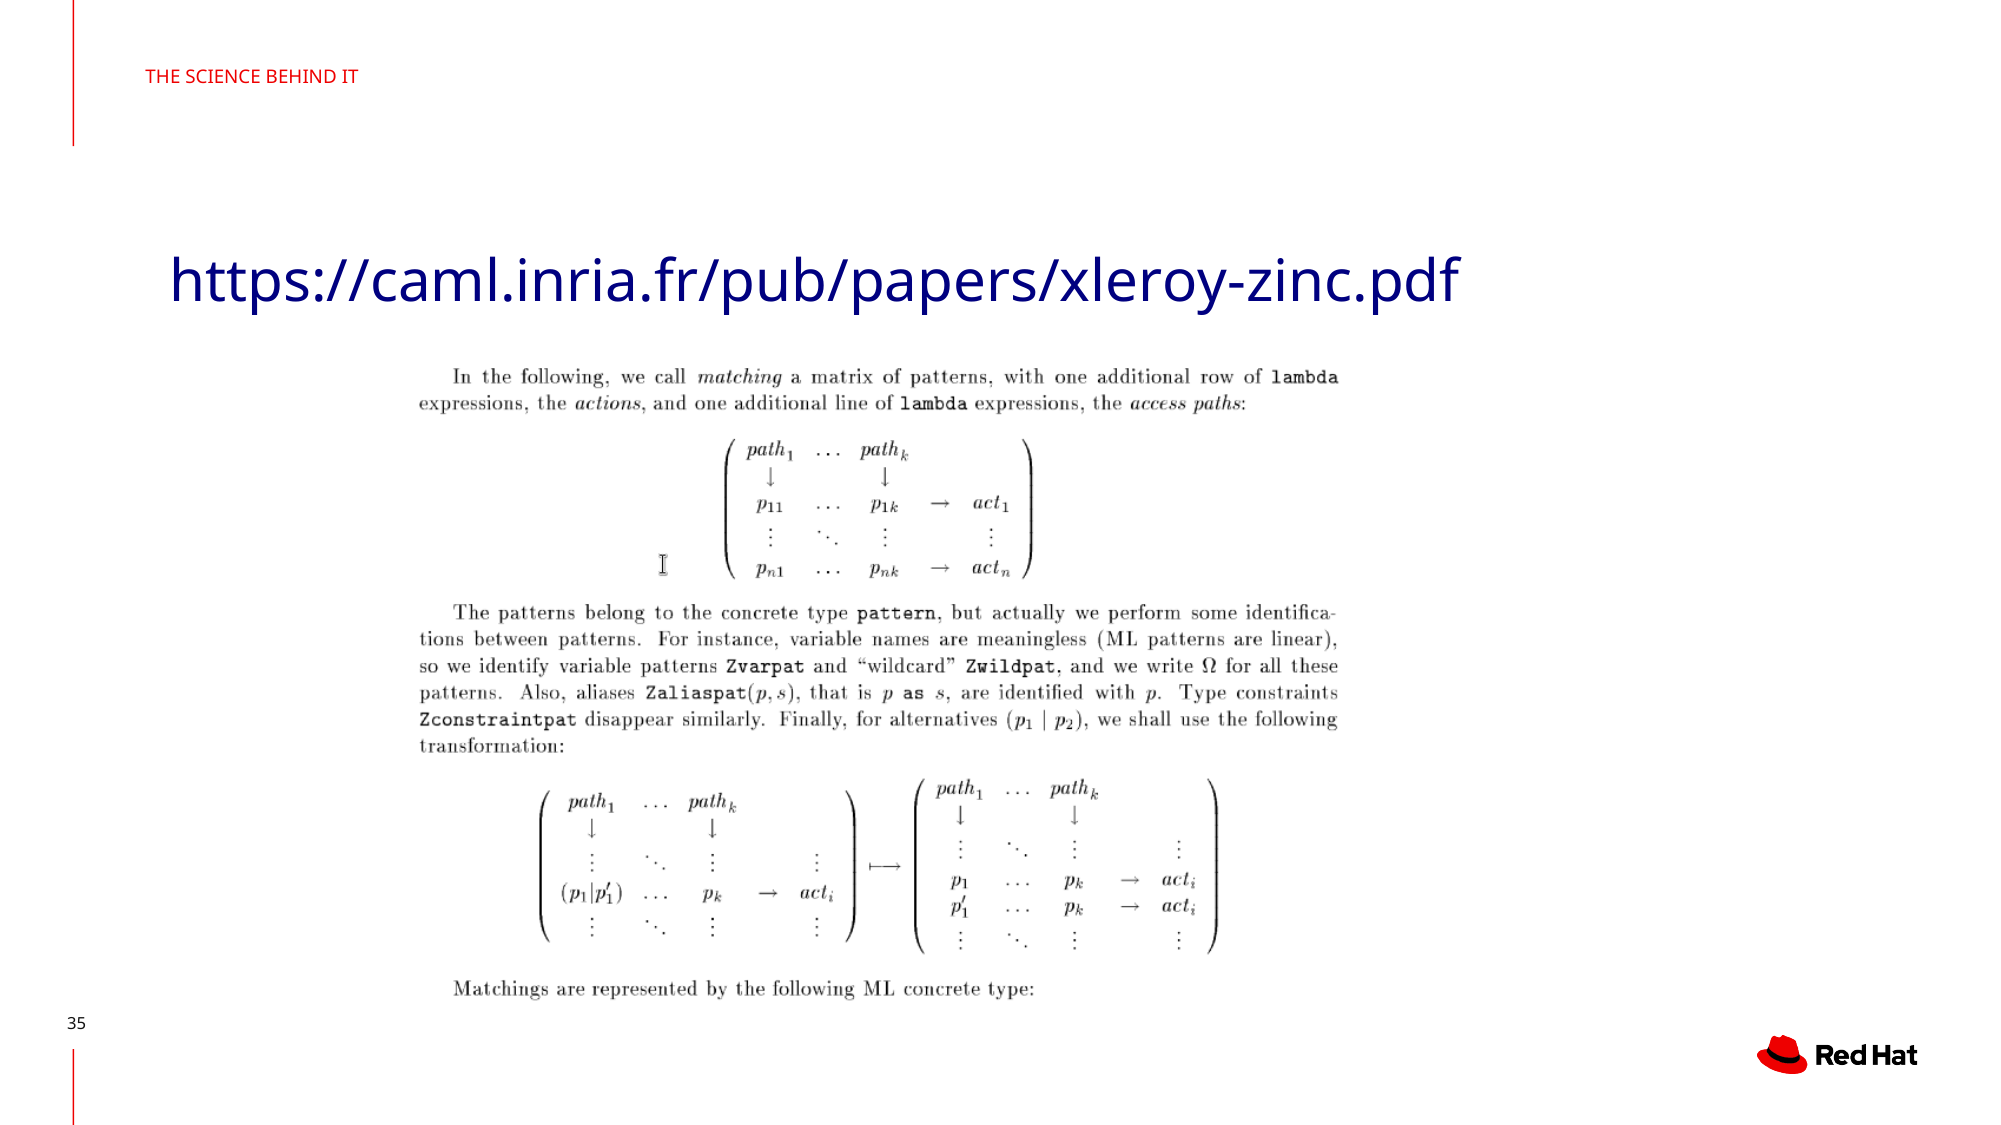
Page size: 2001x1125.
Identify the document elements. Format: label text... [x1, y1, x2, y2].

picture [1757, 1035, 1918, 1074]
picture [404, 360, 1362, 1017]
text_box THE SCIENCE BEHIND IT [73, 9, 918, 144]
text_box https://caml.inria.fr/pub/papers/xleroy-zinc.pdf [154, 235, 1807, 328]
